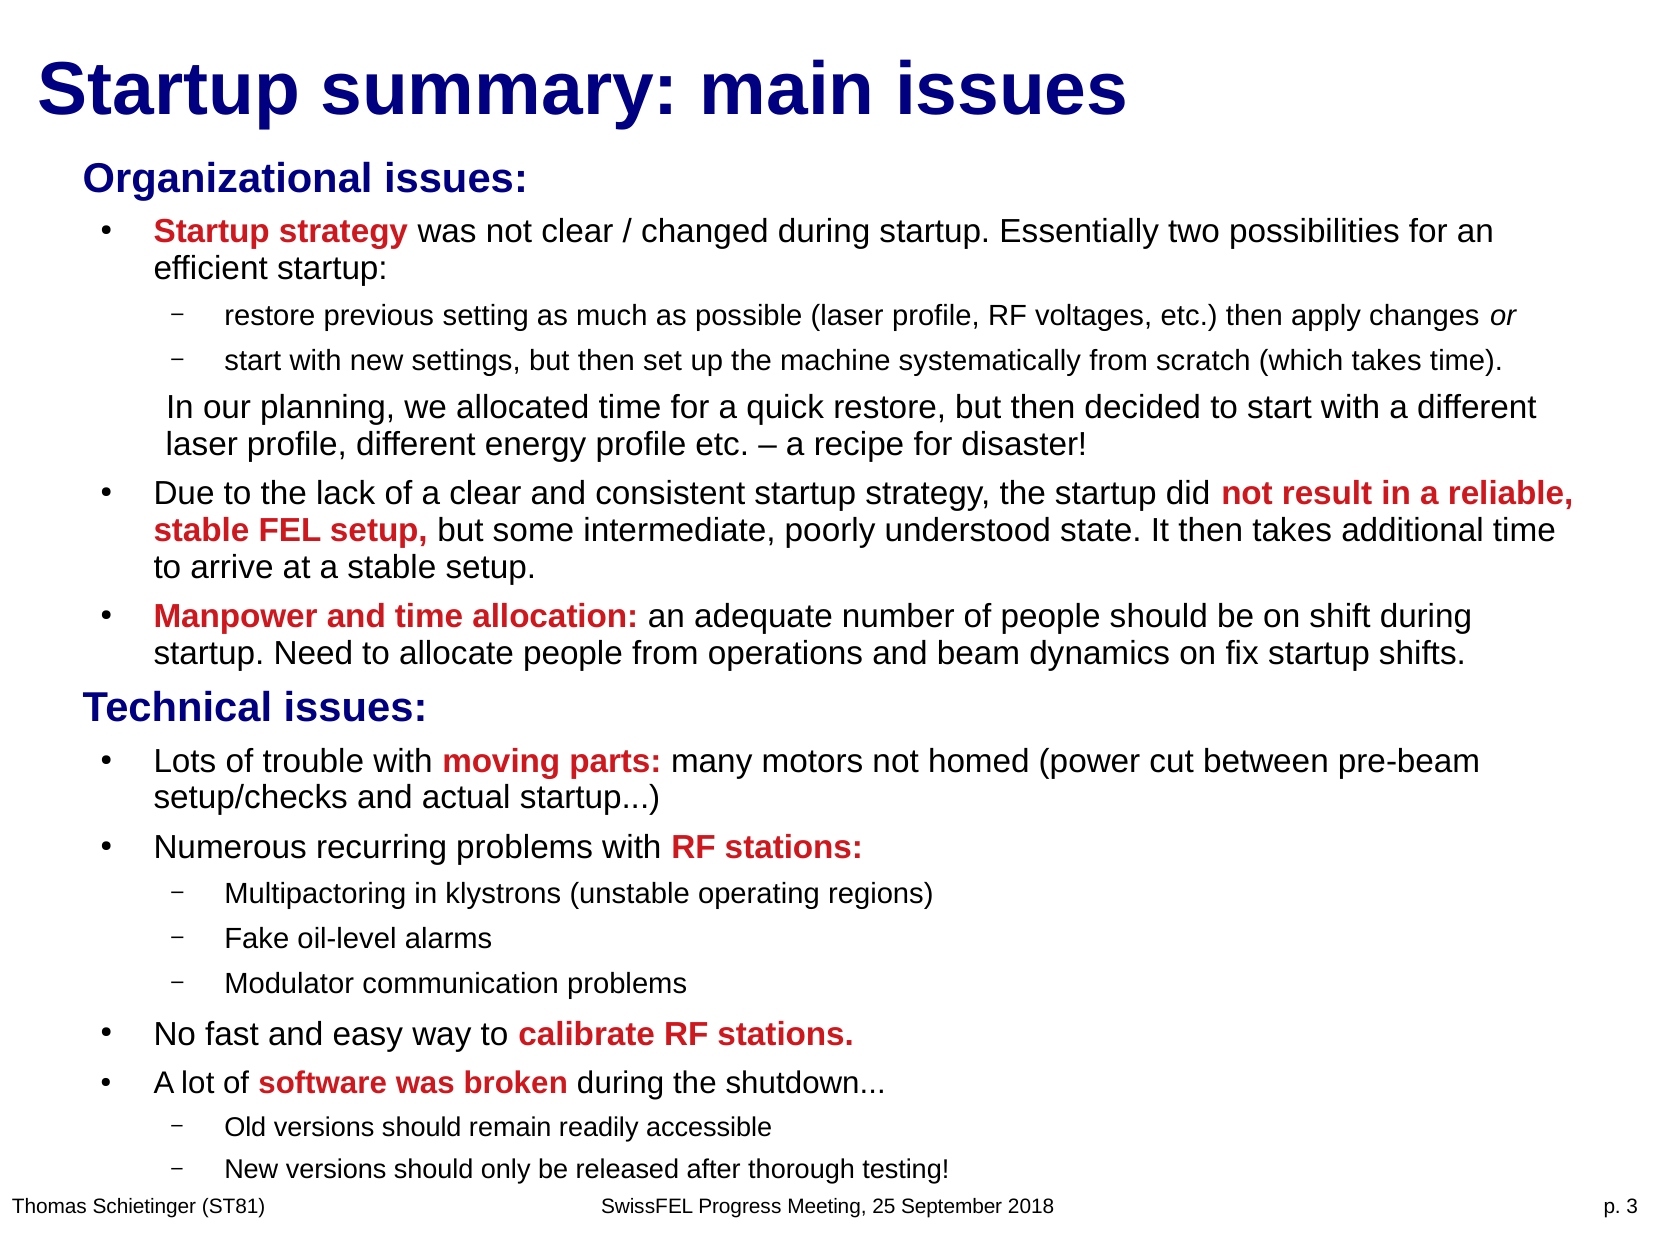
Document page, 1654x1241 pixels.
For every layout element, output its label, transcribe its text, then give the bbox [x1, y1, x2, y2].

list Organizational issues: Startup strategy was not clear / changed during startup. Essentially two possibilities for an efficient startup: restore previous setting as much as possible (laser profile, RF voltages, etc.) then apply changes or start with new settings, but then set up the machine systematically from scratch (which takes time). In our planning, we allocated time for a quick restore, but then decided to start with a different laser profile, different energy profile etc. – a recipe for disaster! Due to the lack of a clear and consistent startup strategy, the startup did not result in a reliable, stable FEL setup, but some intermediate, poorly understood state. It then takes additional time to arrive at a stable setup. Manpower and time allocation: an adequate number of people should be on shift during startup. Need to allocate people from operations and beam dynamics on fix startup shifts. Technical issues: Lots of trouble with moving parts: many motors not homed (power cut between pre-beam setup/checks and actual startup...) Numerous recurring problems with RF stations: Multipactoring in klystrons (unstable operating regions) Fake oil-level alarms Modulator communication problems No fast and easy way to calibrate RF stations. A lot of software was broken during the shutdown... Old versions should remain readily accessible New versions should only be released after thorough testing! [82, 154, 1578, 1190]
title Startup summary: main issues [37, 19, 1276, 158]
